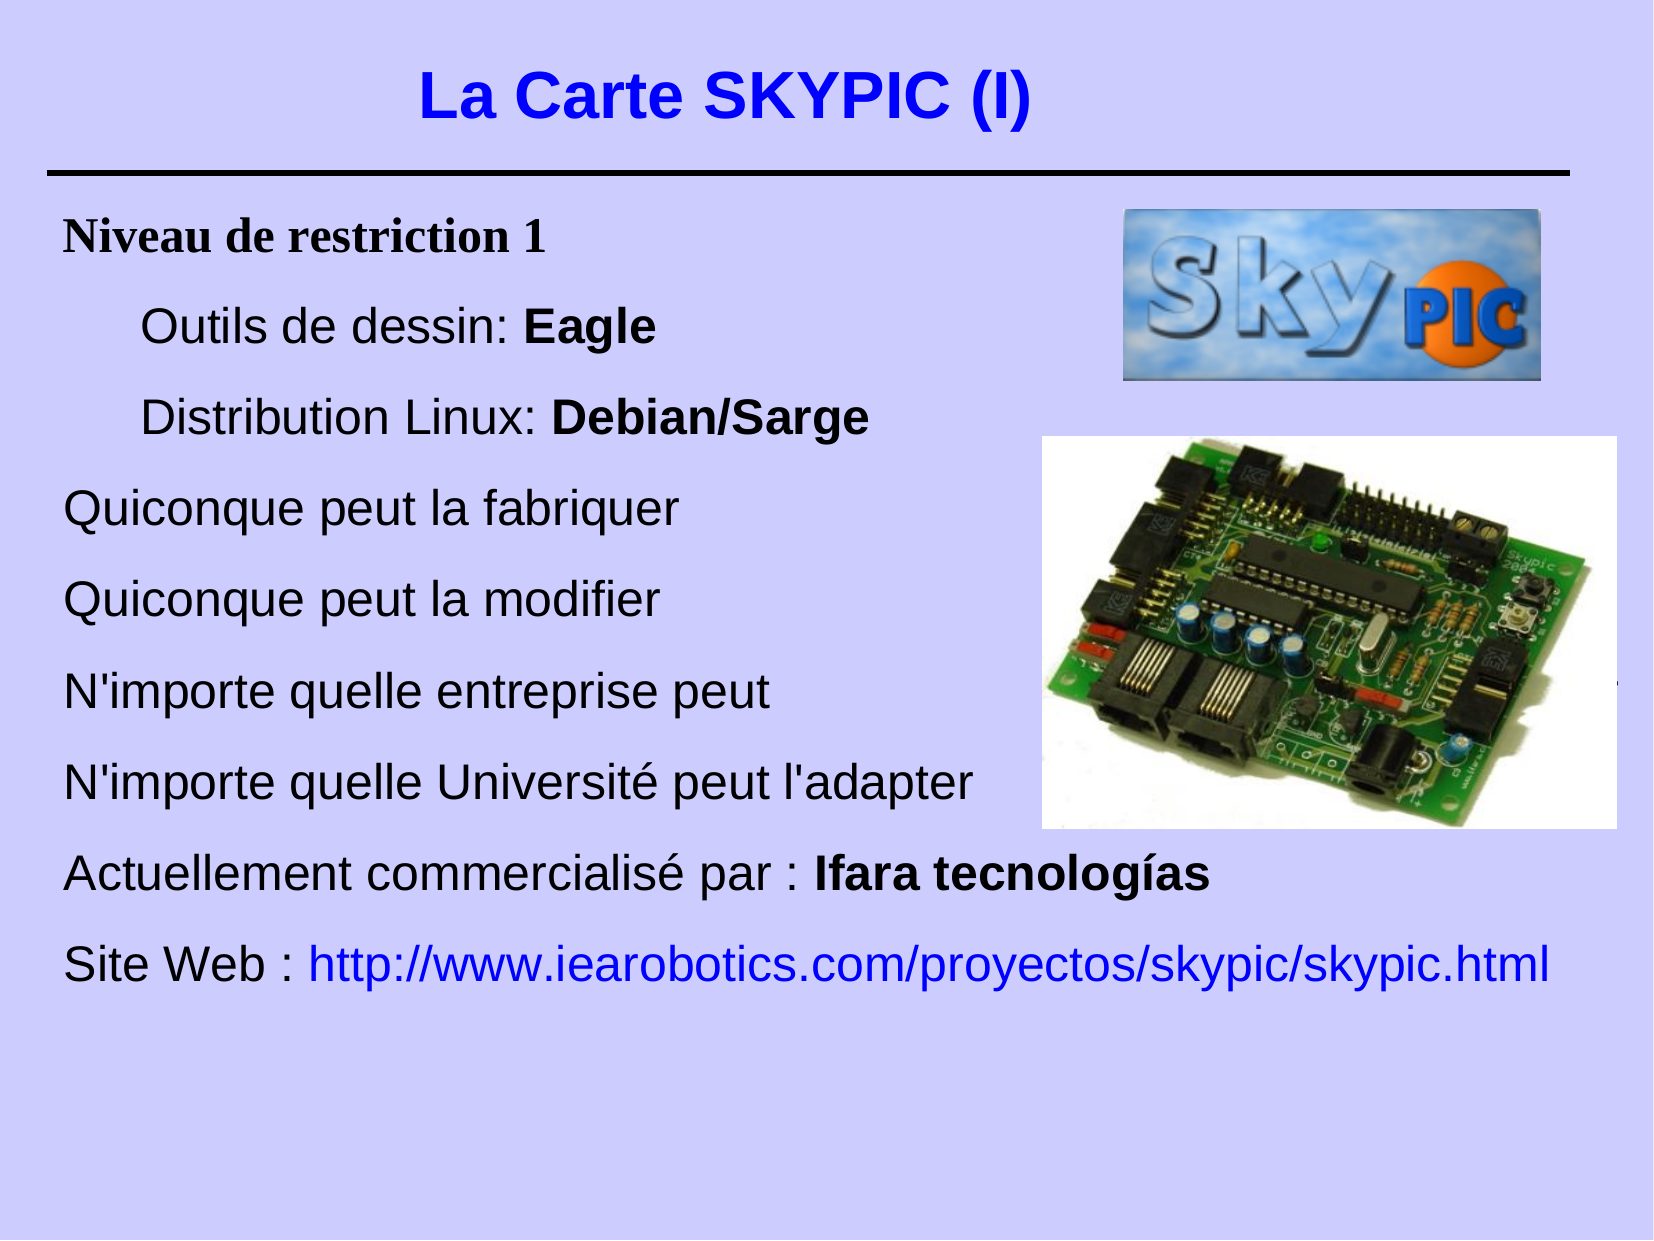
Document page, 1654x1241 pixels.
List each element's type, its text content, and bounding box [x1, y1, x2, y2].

picture [1042, 436, 1617, 829]
picture [1123, 209, 1541, 381]
text_box Niveau de restriction 1 Outils de dessin: Eagle Distribution Linux: Debian/Sarge Quiconque peut la fabriquer Quiconque peut la modifier N'importe quelle entreprise peut la commercialiser N'importe quelle Université peut l'adapter Actuellement commercialisé par : Ifara tecnologías Site Web : http://www.iearobotics.com/proyectos/skypic/skypic.html [49, 206, 1654, 1206]
title La Carte SKYPIC (I) [88, 0, 1364, 178]
